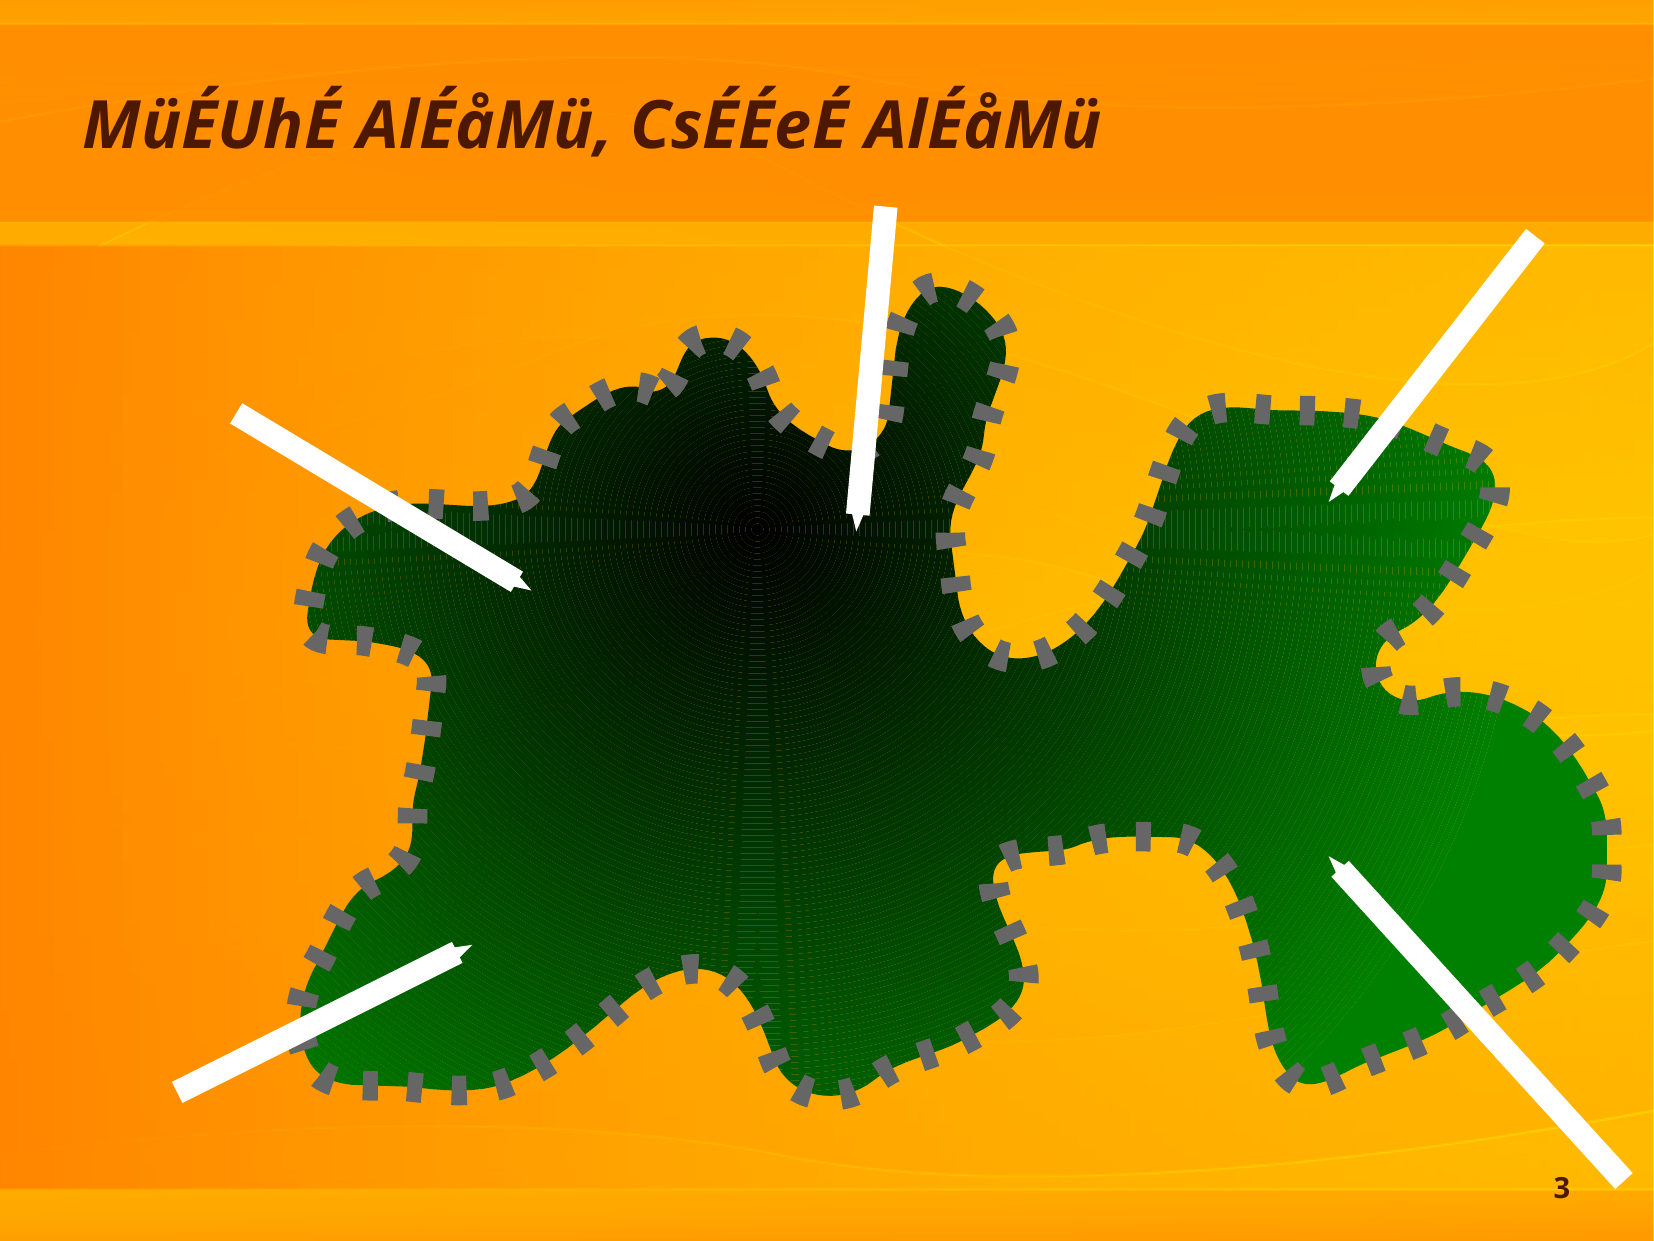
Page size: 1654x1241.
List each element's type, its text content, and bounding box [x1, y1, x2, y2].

text_box [300, 286, 1608, 1096]
text_box [1476, 1169, 1648, 1228]
title MüÉUhÉ AlÉåMü, CsÉÉeÉ AlÉåMü [23, 8, 1625, 237]
